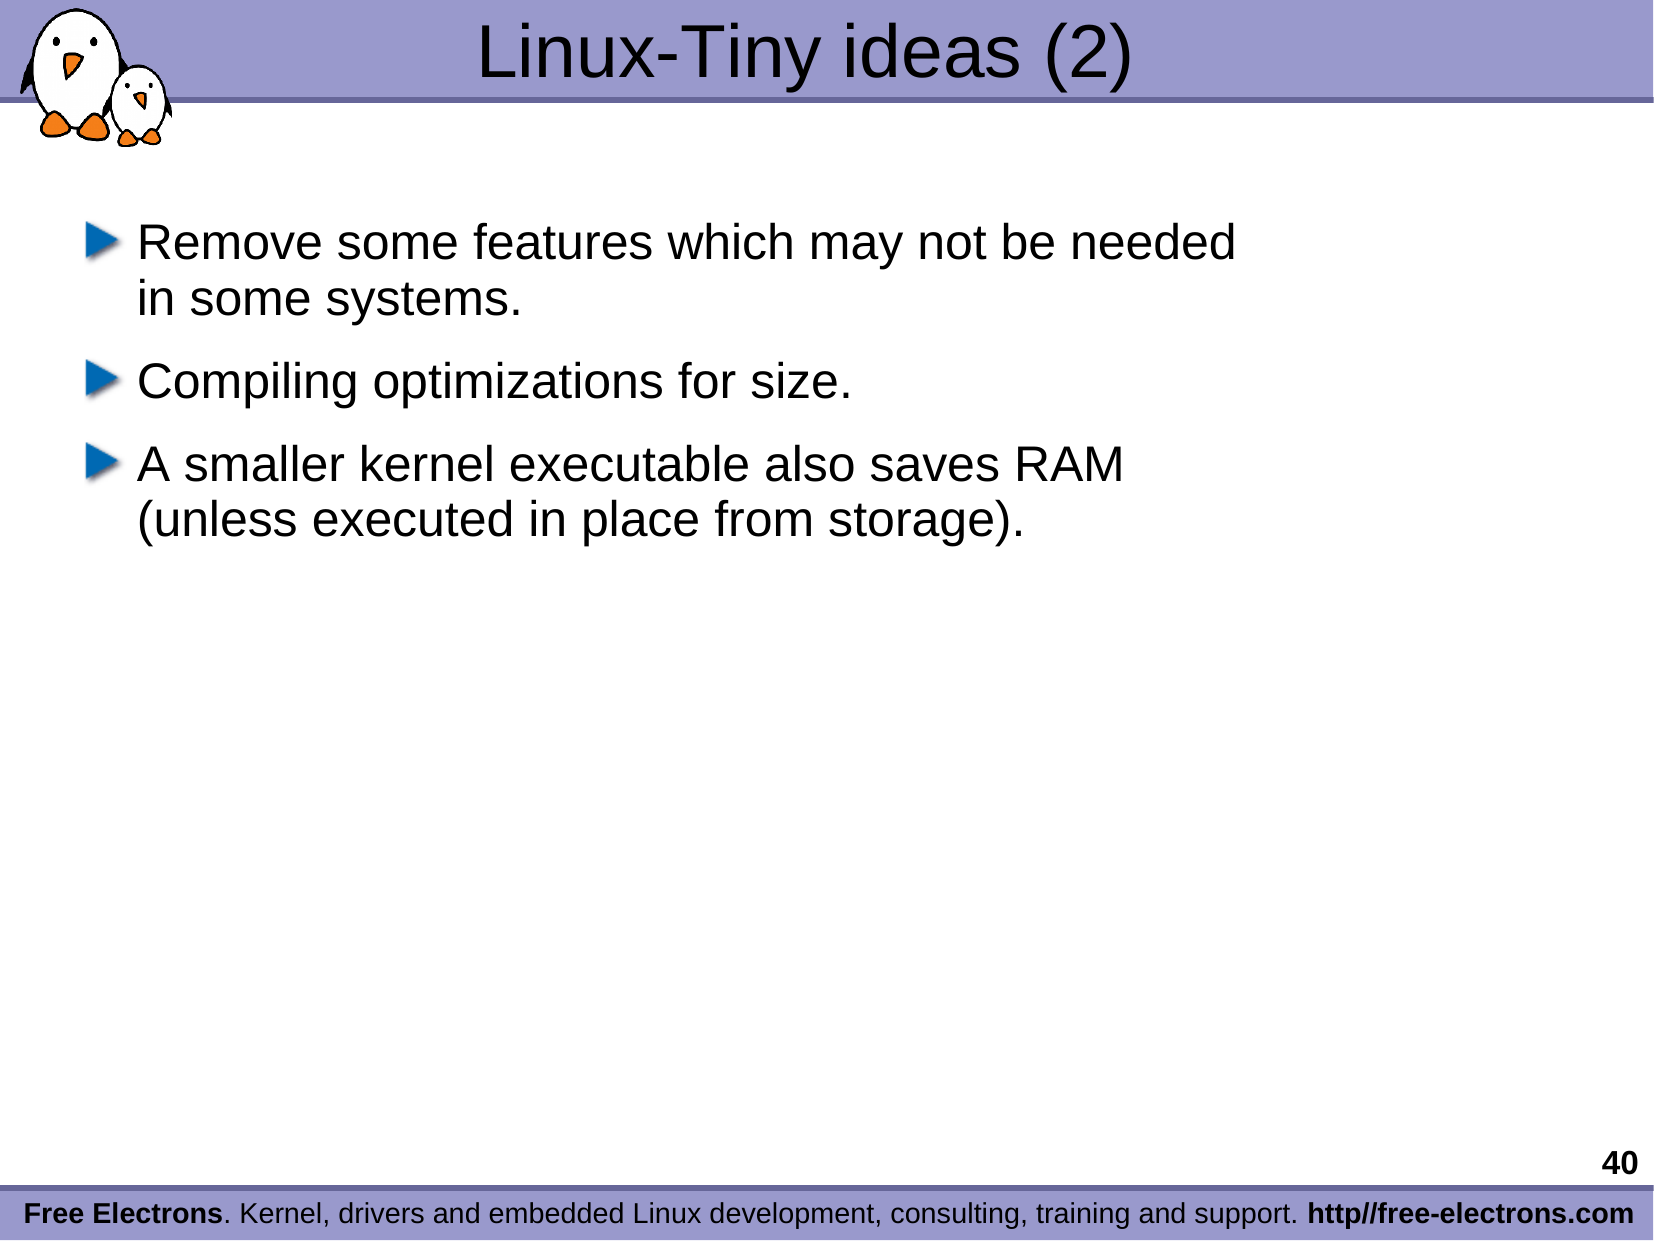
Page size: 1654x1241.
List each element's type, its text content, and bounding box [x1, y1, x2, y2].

title Linux-Tiny ideas (2) [60, 0, 1551, 103]
list Remove some features which may not be needed in some systems. Compiling optimizations for size. A smaller kernel executable also saves RAM (unless executed in place from storage). [66, 214, 1540, 1033]
picture [20, 8, 172, 147]
